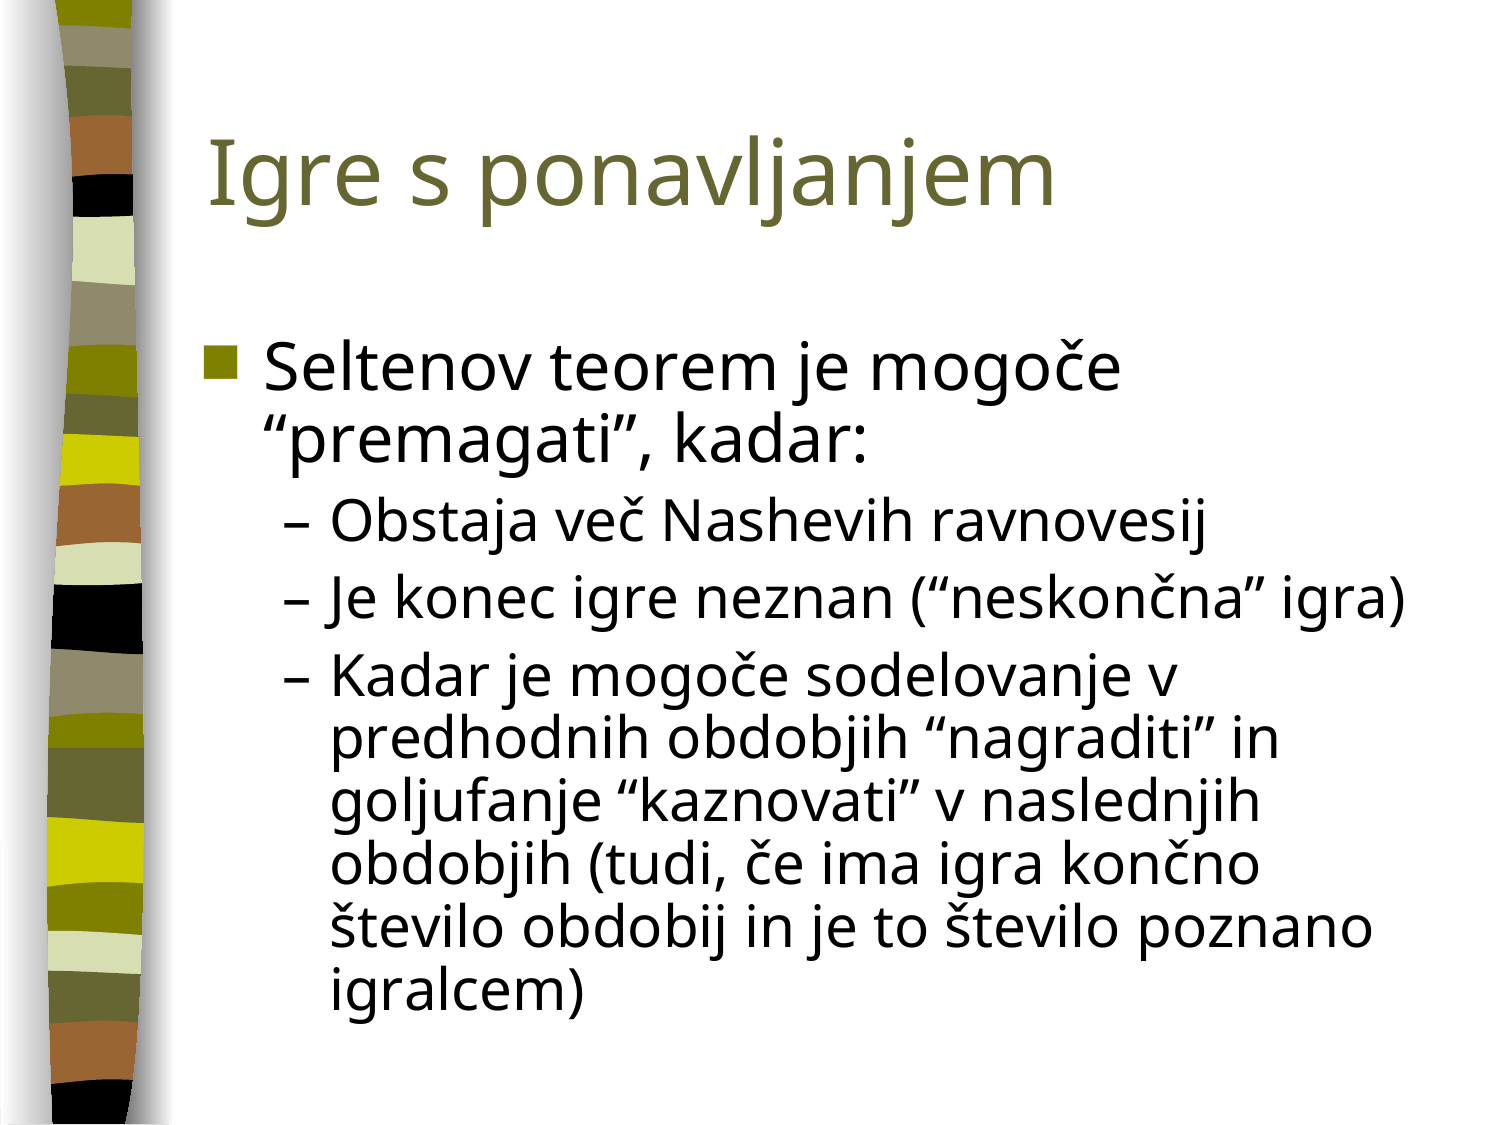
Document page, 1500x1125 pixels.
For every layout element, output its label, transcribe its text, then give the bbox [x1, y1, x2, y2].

list Seltenov teorem je mogoče “premagati”, kadar: Obstaja več Nashevih ravnovesij Je konec igre neznan (“neskončna” igra) Kadar je mogoče sodelovanje v predhodnih obdobjih “nagraditi” in goljufanje “kaznovati” v naslednjih obdobjih (tudi, če ima igra končno število obdobij in je to število poznano igralcem) [192, 324, 1468, 1001]
title Igre s ponavljanjem [192, 74, 1468, 263]
